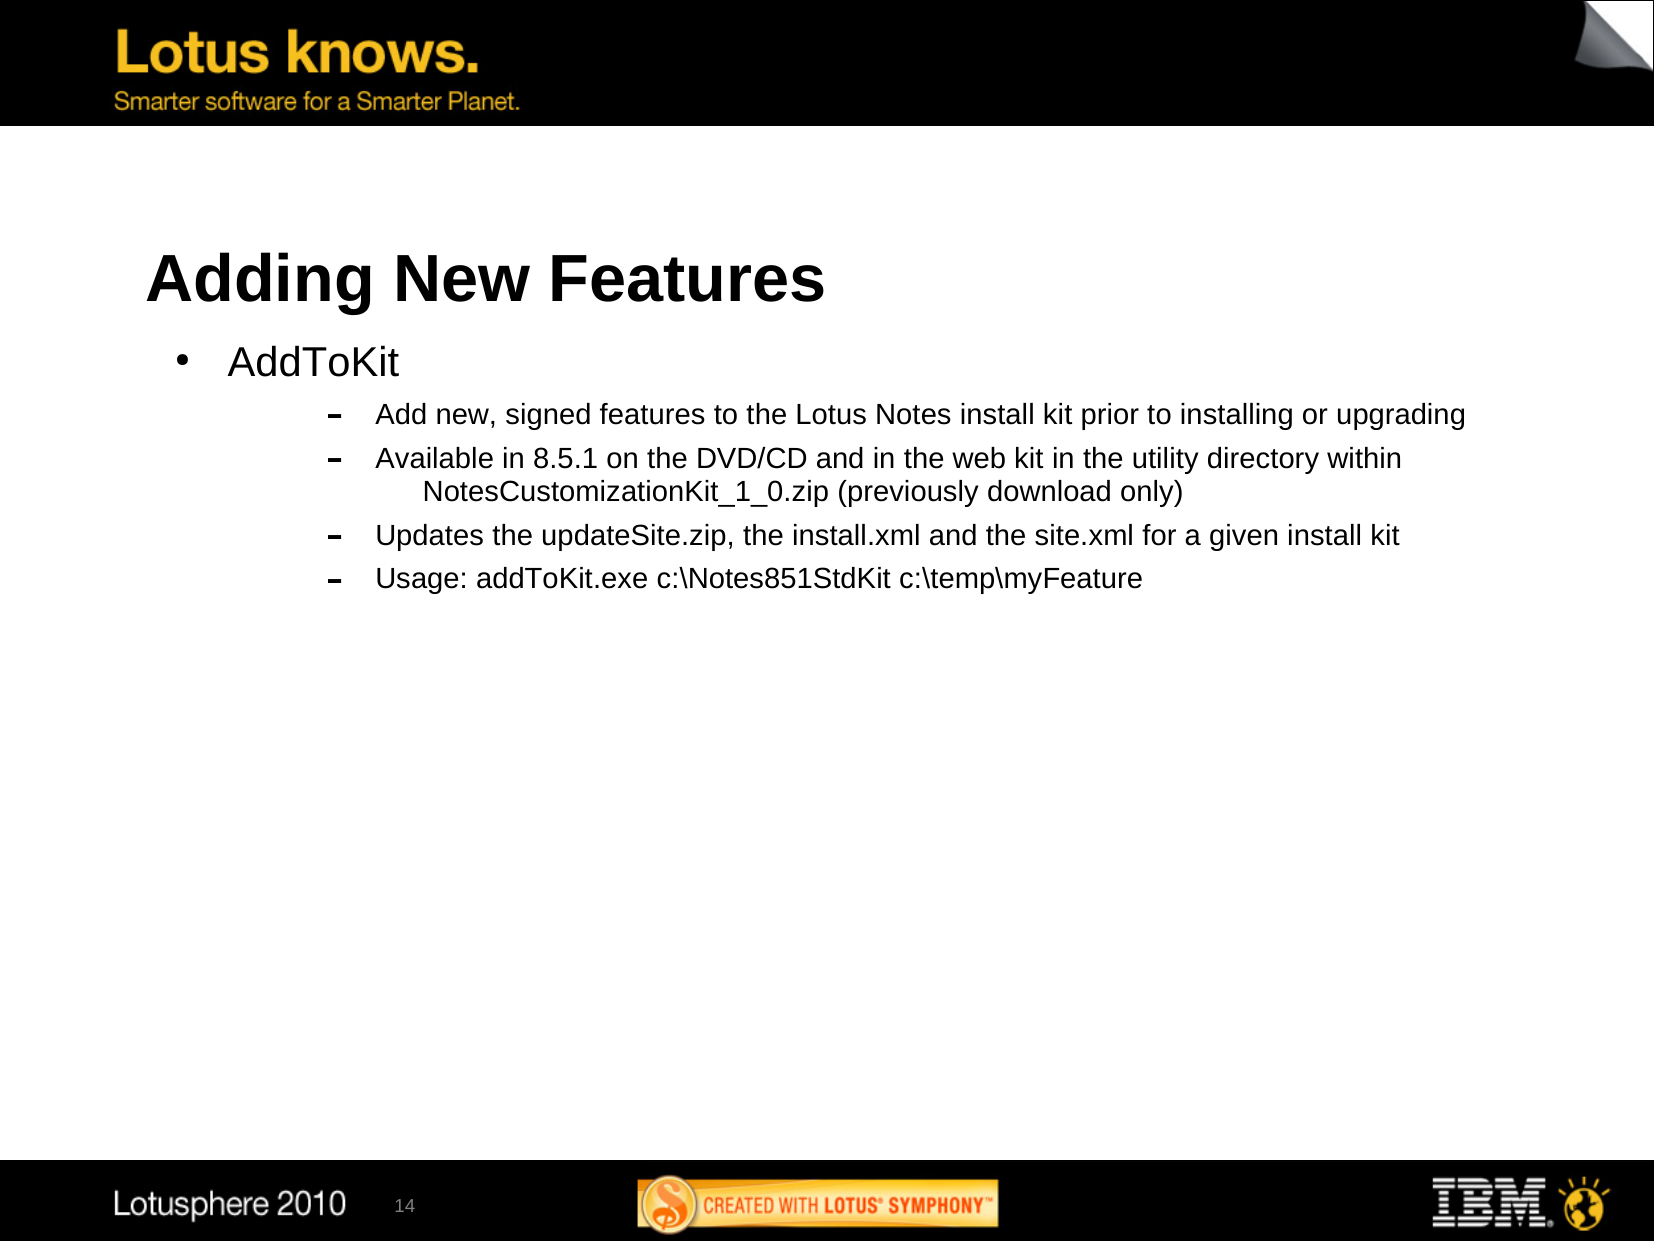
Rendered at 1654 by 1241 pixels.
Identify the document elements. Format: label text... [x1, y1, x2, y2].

list AddToKit Add new, signed features to the Lotus Notes install kit prior to installing or upgrading Available in 8.5.1 on the DVD/CD and in the web kit in the utility directory within NotesCustomizationKit_1_0.zip (previously download only) Updates the updateSite.zip, the install.xml and the site.xml for a given install kit Usage: addToKit.exe c:\Notes851StdKit c:\temp\myFeature [139, 338, 1552, 988]
picture [1, 1161, 1653, 1241]
title Adding New Features [145, 144, 1513, 316]
picture [1, 1, 1653, 125]
